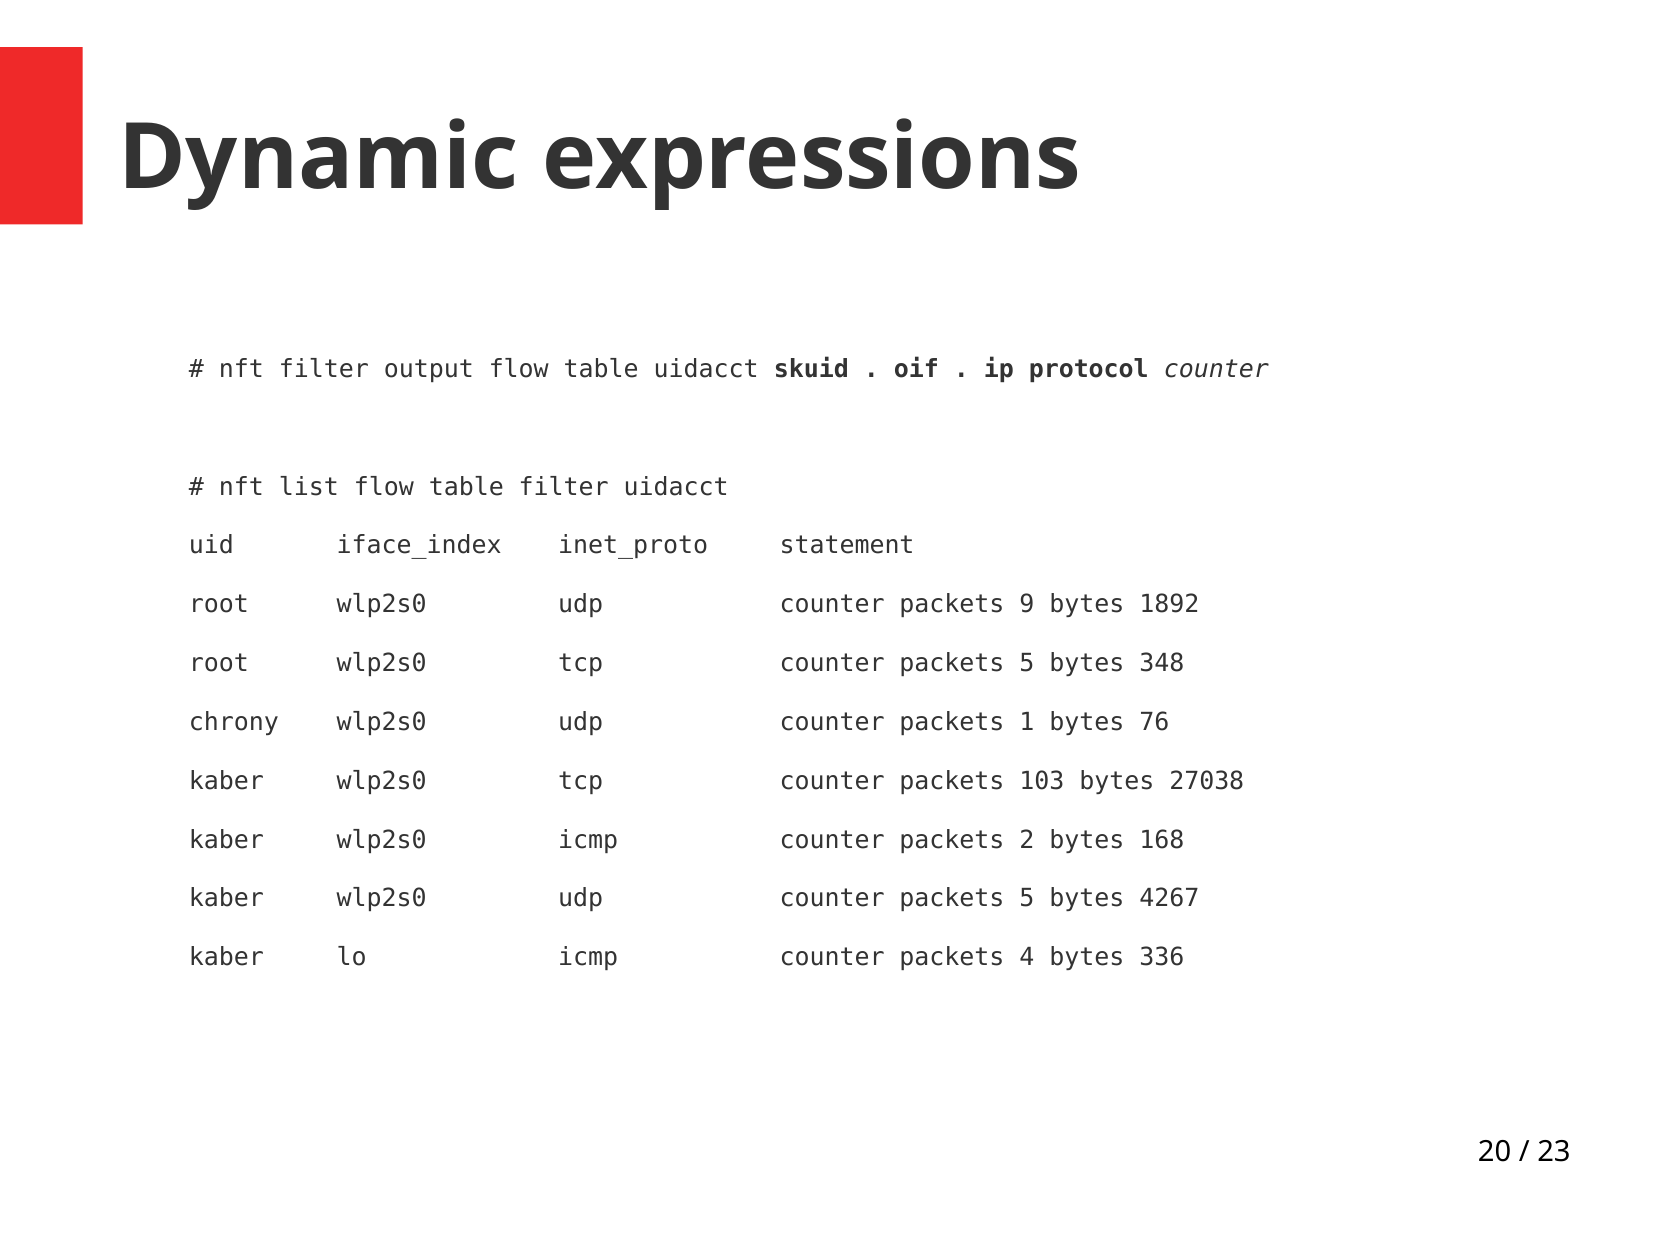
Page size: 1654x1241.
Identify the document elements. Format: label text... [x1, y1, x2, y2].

title Dynamic expressions [118, 49, 1571, 257]
list # nft filter output flow table uidacct skuid . oif . ip protocol counter # nft list flow table filter uidacct uid iface_index inet_proto statement root wlp2s0 udp counter packets 9 bytes 1892 root wlp2s0 tcp counter packets 5 bytes 348 chrony wlp2s0 udp counter packets 1 bytes 76 kaber wlp2s0 tcp counter packets 103 bytes 27038 kaber wlp2s0 icmp counter packets 2 bytes 168 kaber wlp2s0 udp counter packets 5 bytes 4267 kaber lo icmp counter packets 4 bytes 336 [118, 354, 1536, 1074]
